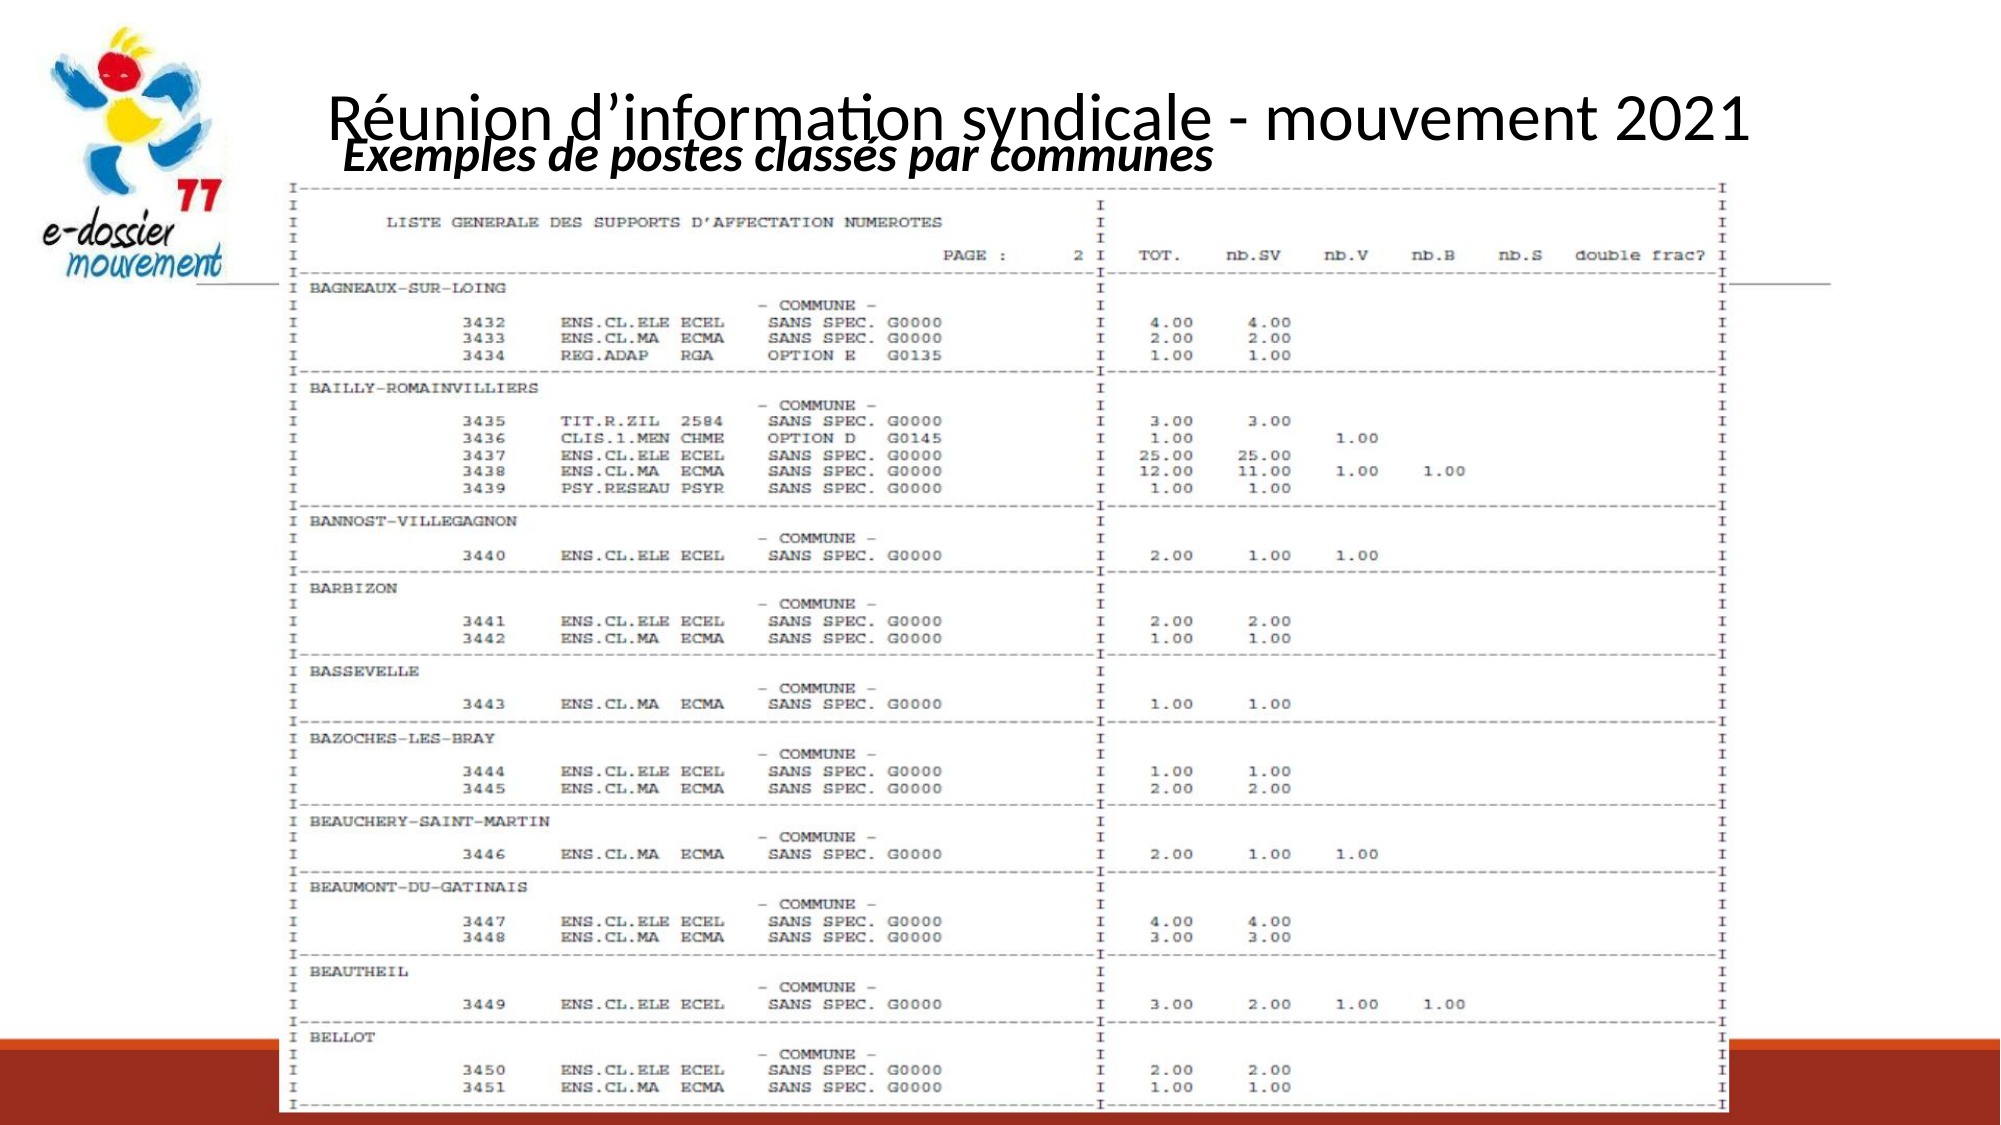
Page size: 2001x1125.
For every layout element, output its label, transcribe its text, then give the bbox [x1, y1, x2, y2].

text_box Réunion d’information syndicale - mouvement 2021 [327, 55, 1823, 154]
text_box Exemples de postes classés par communes [327, 113, 1710, 224]
text_box [0, 0, 2000, 1125]
